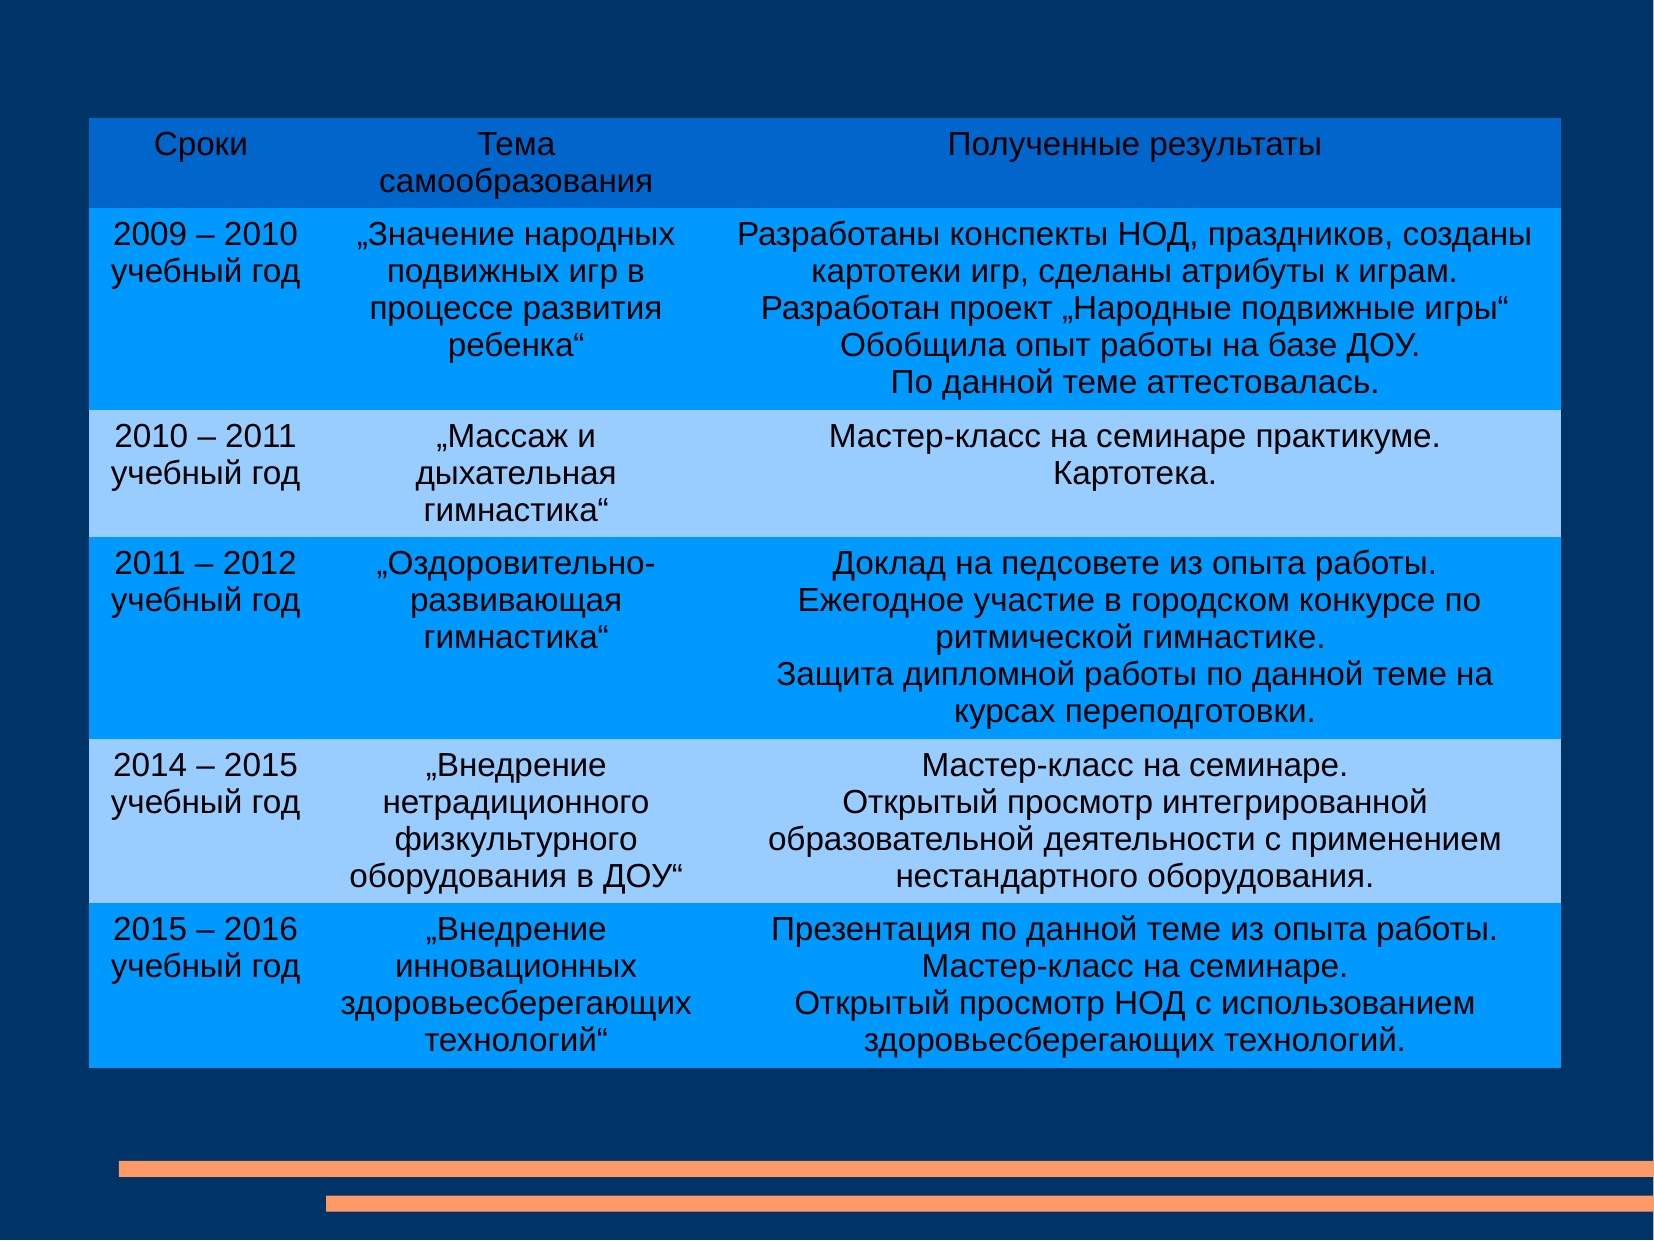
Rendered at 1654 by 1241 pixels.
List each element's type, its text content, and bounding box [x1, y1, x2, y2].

table_cell 2015 – 2016 учебный год [89, 903, 323, 1068]
table_cell Доклад на педсовете из опыта работы. Ежегодное участие в городском конкурсе по ритмической гимнастике. Защита дипломной работы по данной теме на курсах переподготовки. [710, 537, 1561, 739]
table_cell „Внедрение нетрадиционного физкультурного оборудования в ДОУ“ [323, 739, 710, 903]
table_cell „Массаж и дыхательная гимнастика“ [323, 410, 710, 537]
table_cell Мастер-класс на семинаре. Открытый просмотр интегрированной образовательной деятельности с применением нестандартного оборудования. [710, 739, 1561, 903]
table_cell „Значение народных подвижных игр в процессе развития ребенка“ [323, 208, 710, 410]
table_cell 2010 – 2011 учебный год [89, 410, 323, 537]
table_cell Мастер-класс на семинаре практикуме. Картотека. [710, 410, 1561, 537]
table_header Тема самообразования [323, 118, 710, 208]
table_header Сроки [89, 118, 323, 208]
table_cell „Оздоровительно-развивающая гимнастика“ [323, 537, 710, 739]
table_header Полученные результаты [710, 118, 1561, 208]
table_cell 2011 – 2012 учебный год [89, 537, 323, 739]
table_cell 2014 – 2015 учебный год [89, 739, 323, 903]
table_cell Презентация по данной теме из опыта работы. Мастер-класс на семинаре. Открытый просмотр НОД с использованием здоровьесберегающих технологий. [710, 903, 1561, 1068]
table_cell 2009 – 2010 учебный год [89, 208, 323, 410]
table_cell Разработаны конспекты НОД, праздников, созданы картотеки игр, сделаны атрибуты к играм. Разработан проект „Народные подвижные игры“ Обобщила опыт работы на базе ДОУ. По данной теме аттестовалась. [710, 208, 1561, 410]
table_cell „Внедрение инновационных здоровьесберегающих технологий“ [323, 903, 710, 1068]
